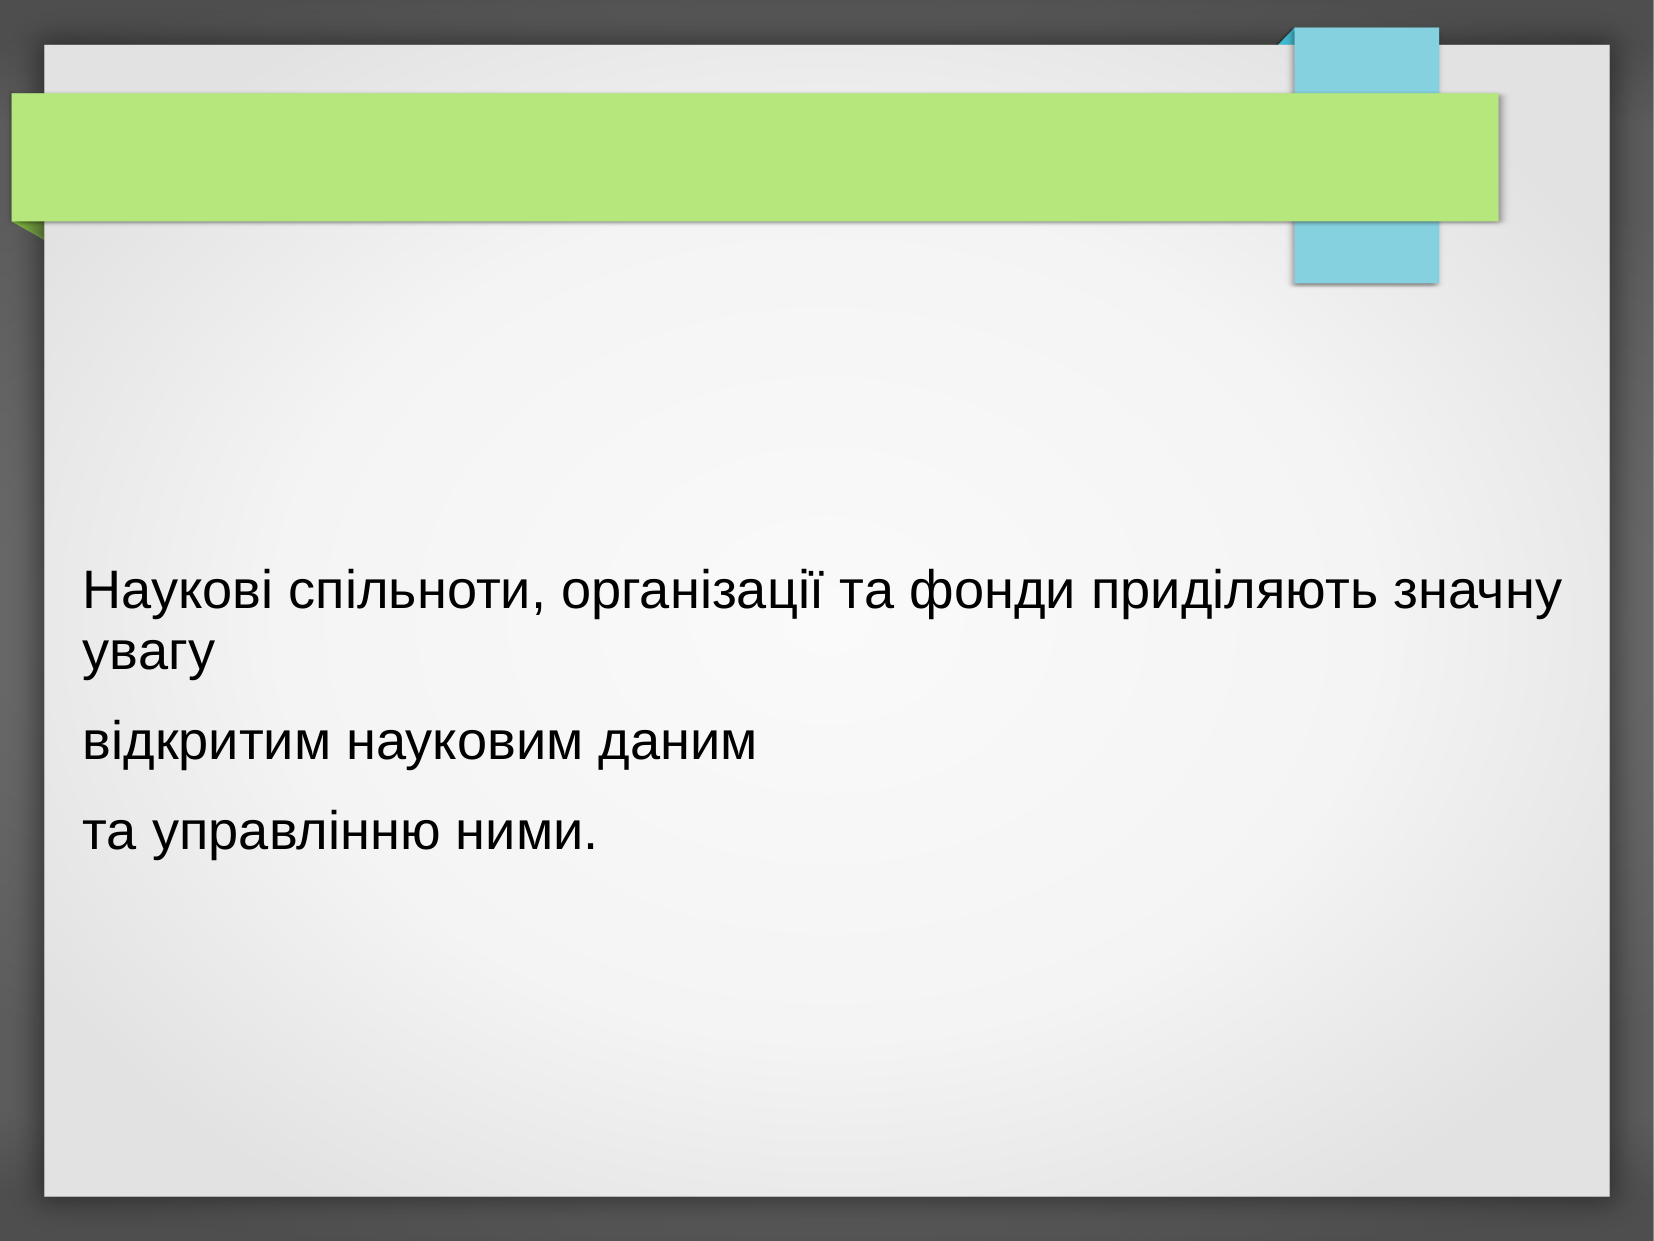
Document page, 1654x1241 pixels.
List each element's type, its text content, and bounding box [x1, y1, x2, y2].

picture [0, 0, 1654, 1241]
list Наукові спільноти, організації та фонди приділяють значну увагу відкритим науковим даним та управлінню ними. [82, 289, 1571, 1009]
